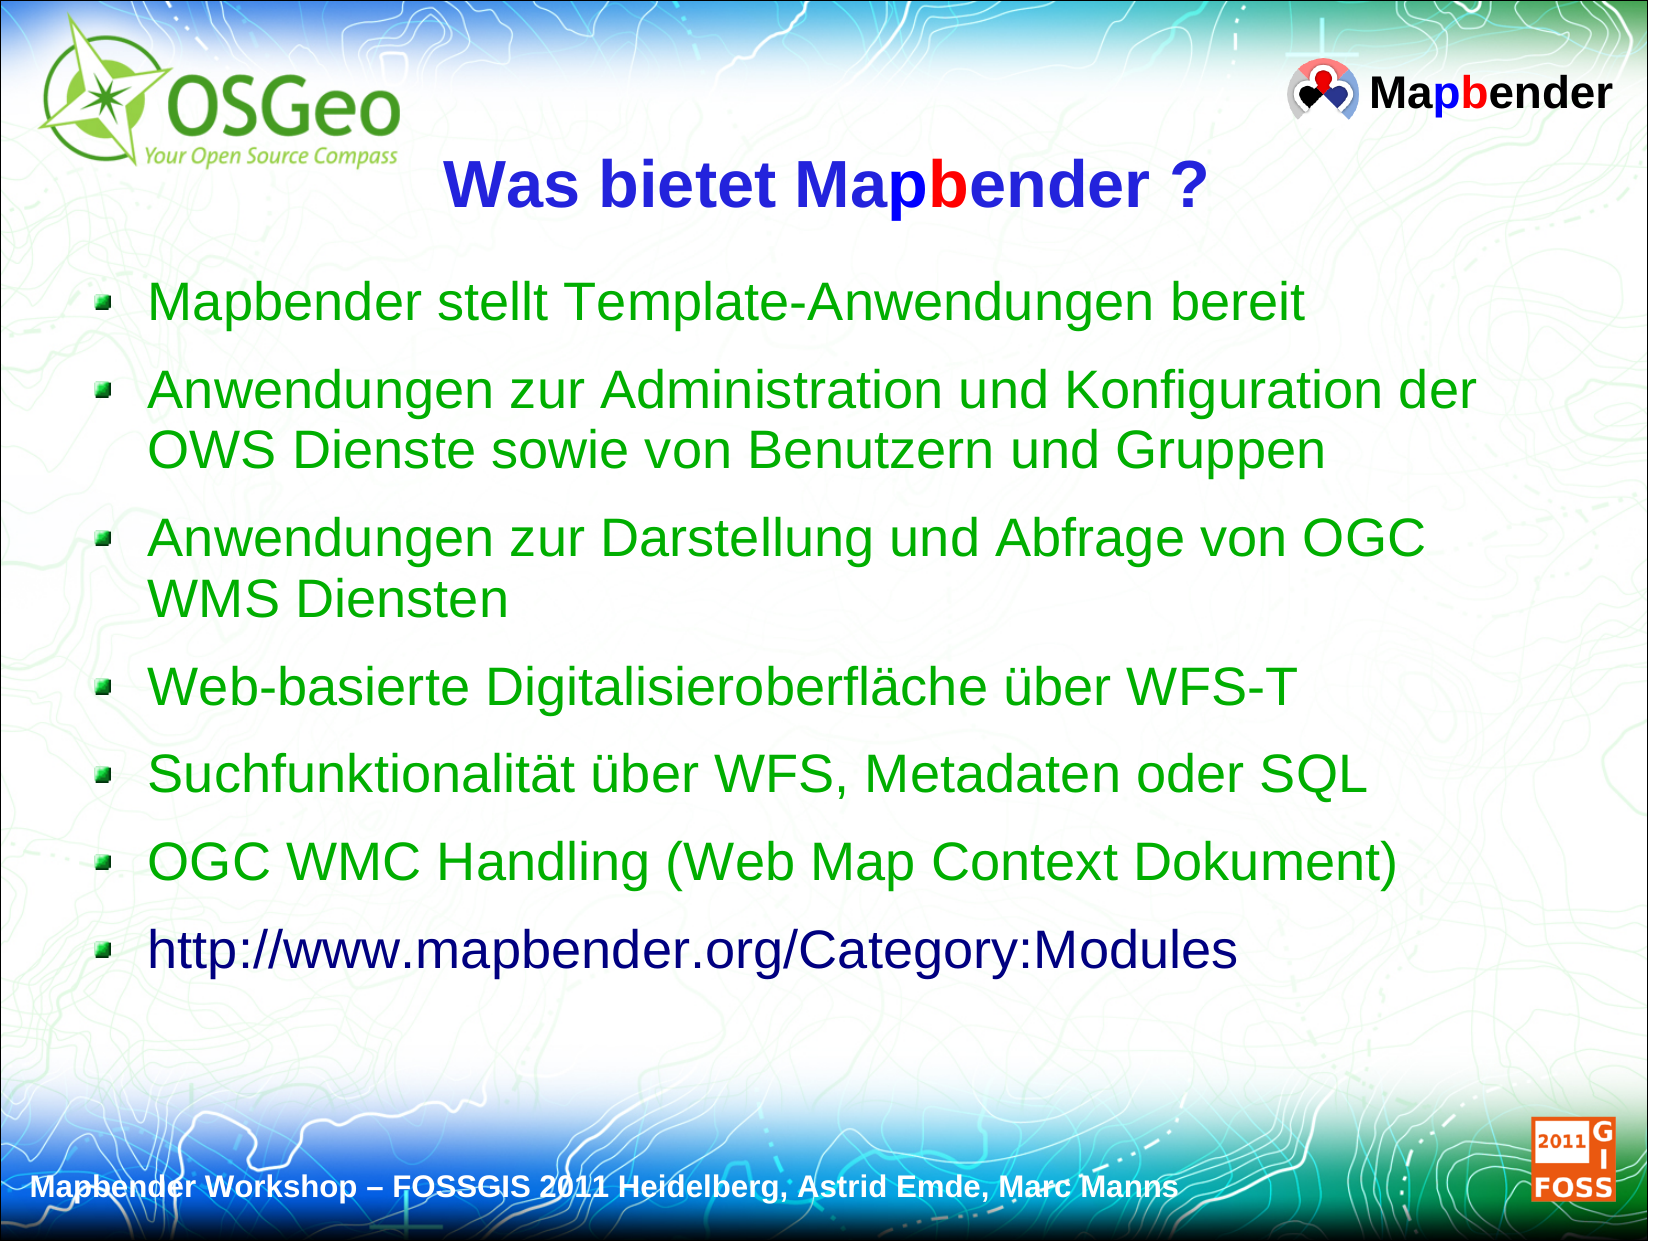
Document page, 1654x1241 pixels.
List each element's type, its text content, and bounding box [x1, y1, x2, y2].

title Was bietet Mapbender ? [82, 96, 1571, 272]
list Mapbender stellt Template-Anwendungen bereit Anwendungen zur Administration und Konfiguration der OWS Dienste sowie von Benutzern und Gruppen Anwendungen zur Darstellung und Abfrage von OGC WMS Diensten Web-basierte Digitalisieroberfläche über WFS-T Suchfunktionalität über WFS, Metadaten oder SQL OGC WMC Handling (Web Map Context Dokument) http://www.mapbender.org/Category:Modules [76, 271, 1565, 1091]
picture [1, 1, 1647, 1240]
